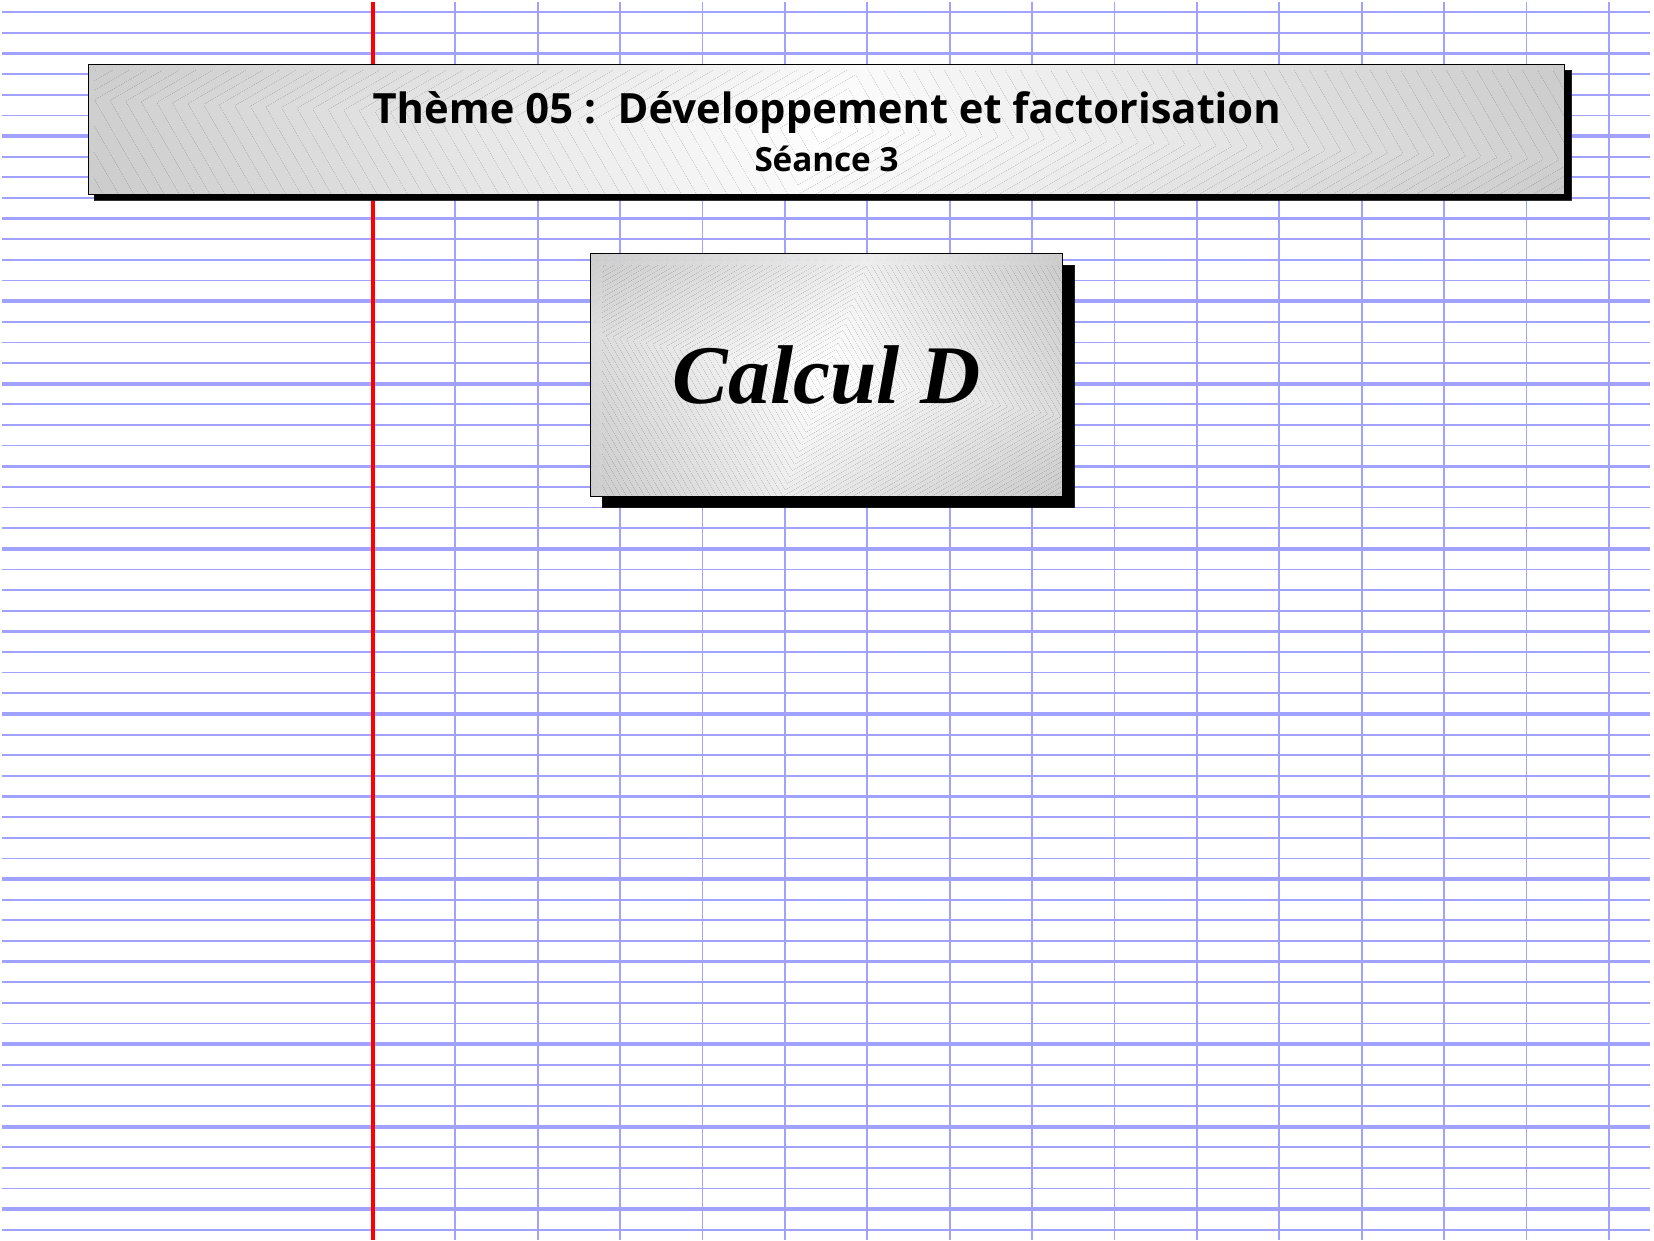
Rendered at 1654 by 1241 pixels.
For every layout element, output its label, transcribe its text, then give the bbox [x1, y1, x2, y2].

text_box Calcul D [590, 253, 1063, 497]
text_box Thème 05 : Développement et factorisation Séance 3 [88, 64, 1565, 195]
picture [0, 0, 1654, 1241]
